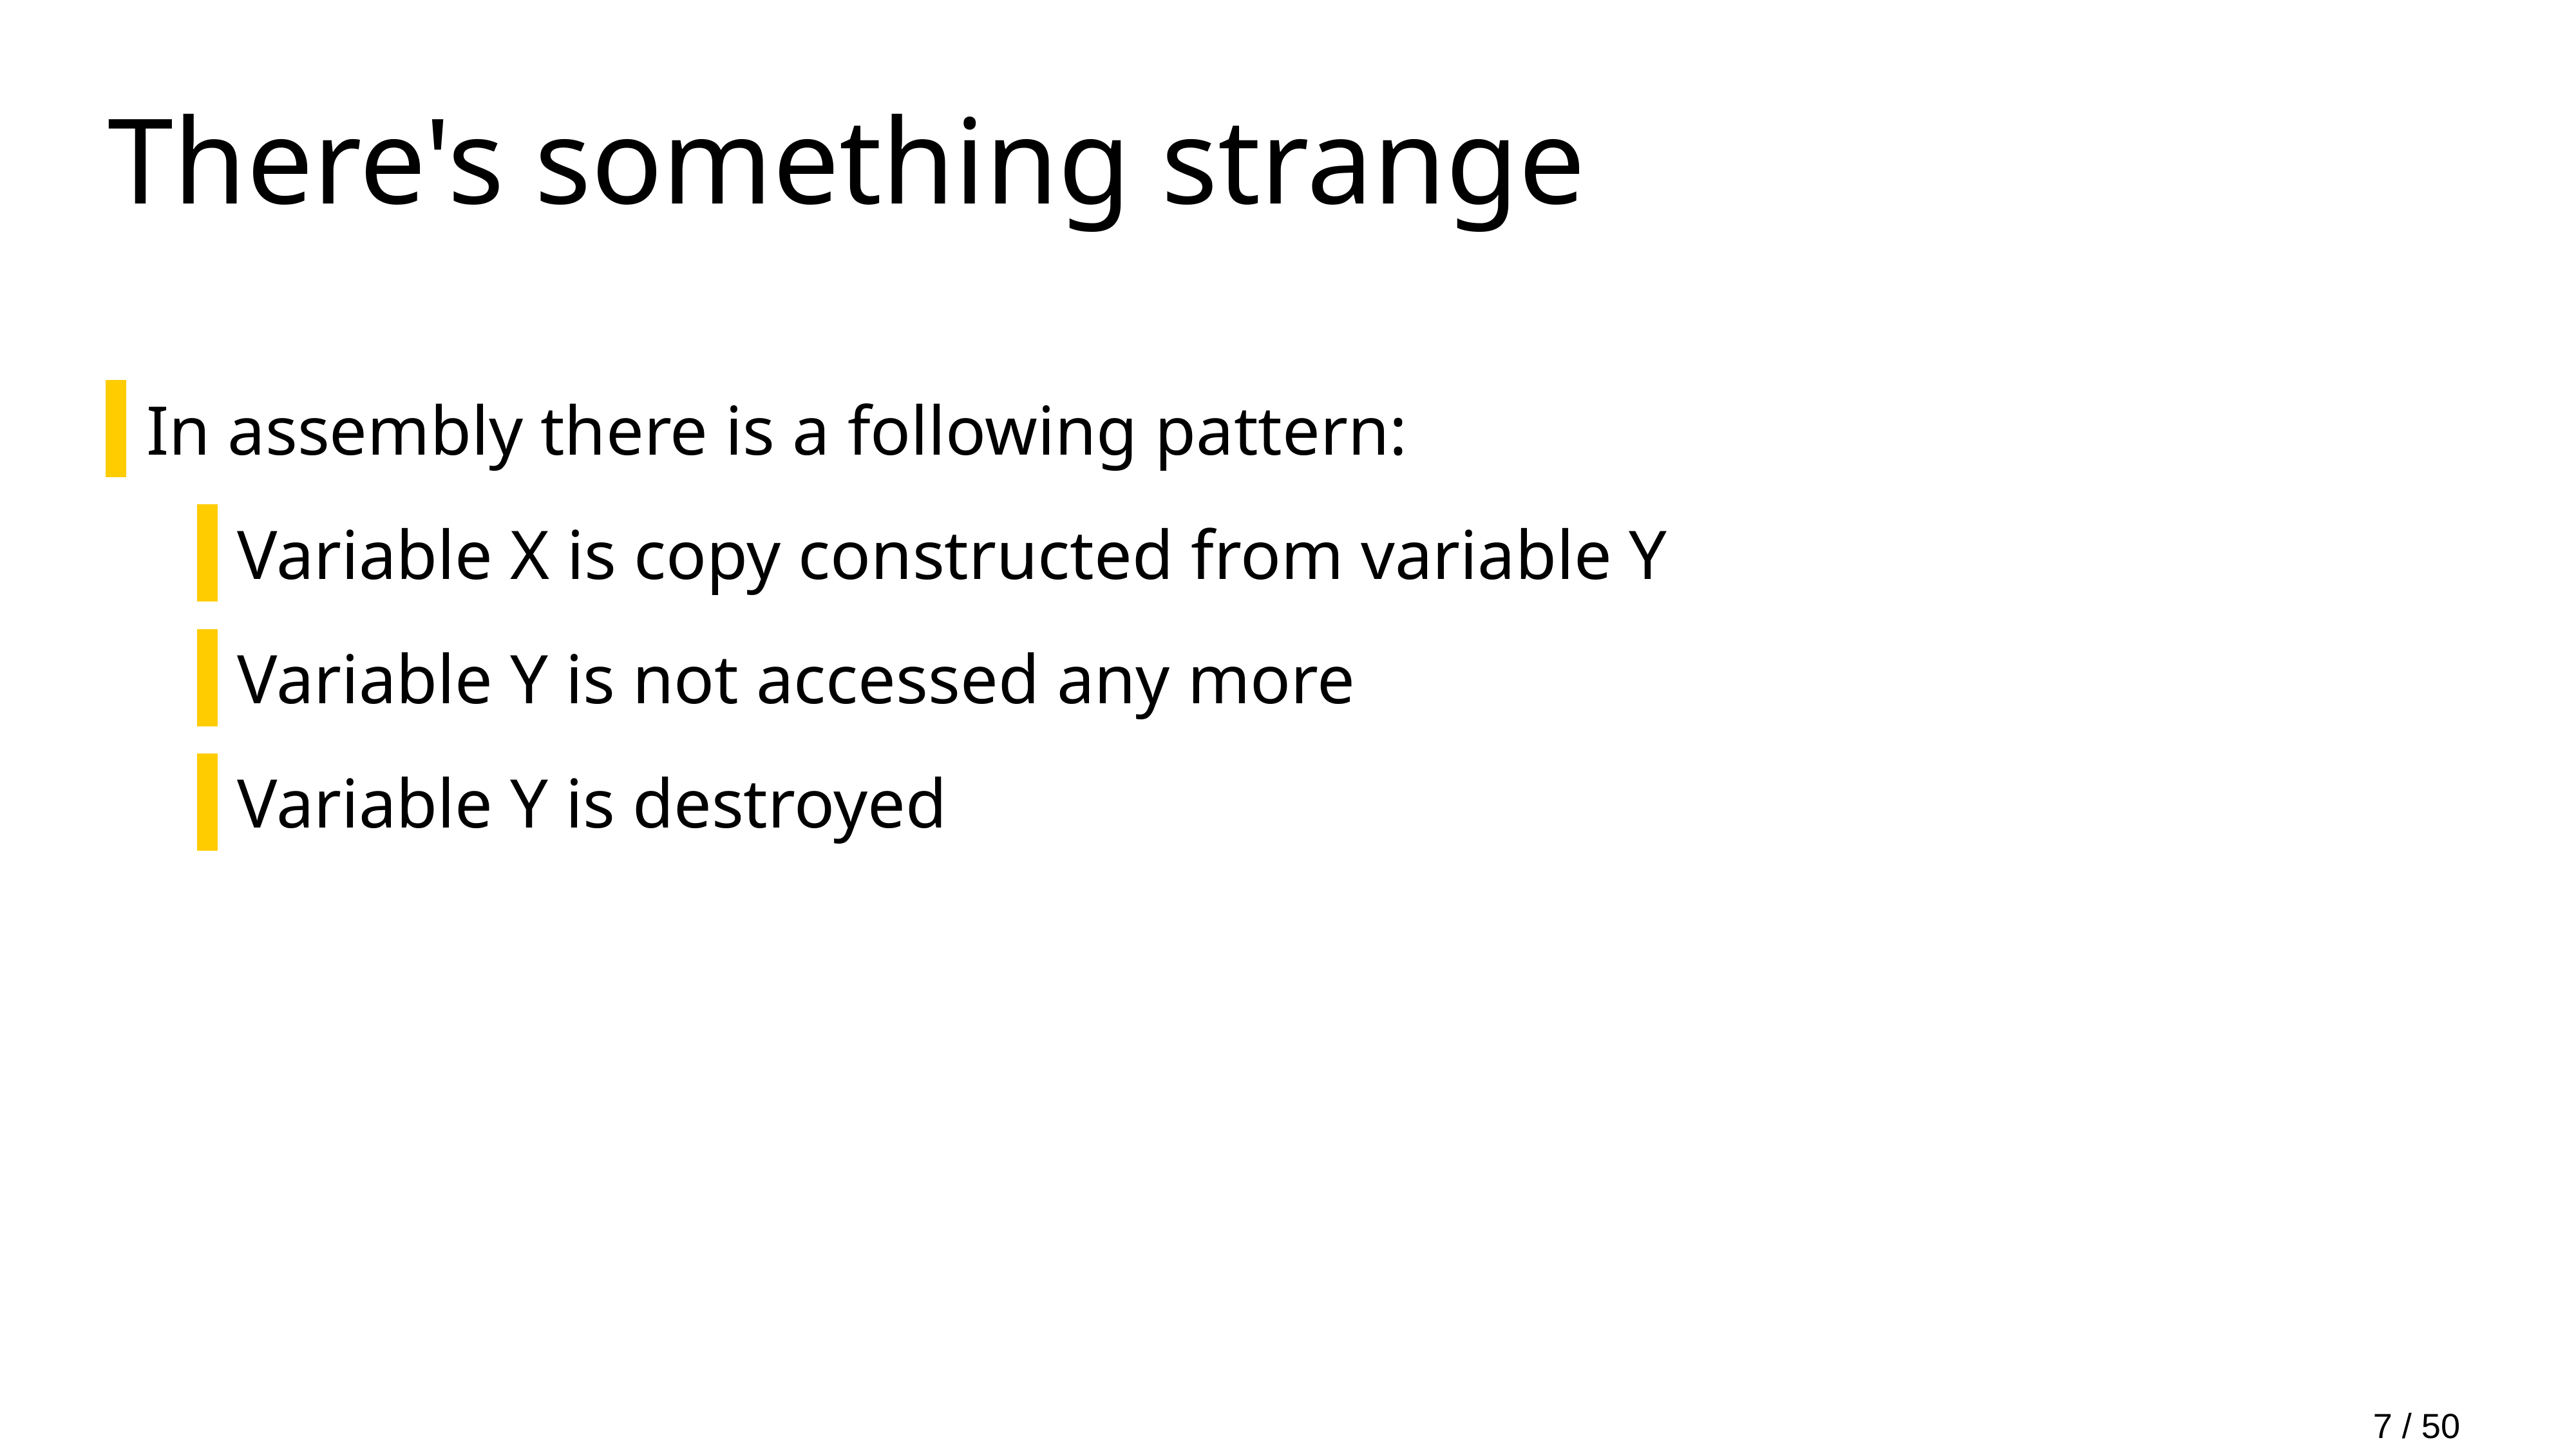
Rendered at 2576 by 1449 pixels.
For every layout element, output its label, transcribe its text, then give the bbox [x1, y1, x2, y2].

text_box <number> / 50 [2363, 1402, 2576, 1449]
title There's something strange [108, 80, 2468, 242]
text_box In assembly there is a following pattern: Variable X is copy constructed from variable Y Variable Y is not accessed any more Variable Y is destroyed [96, 364, 2512, 1419]
